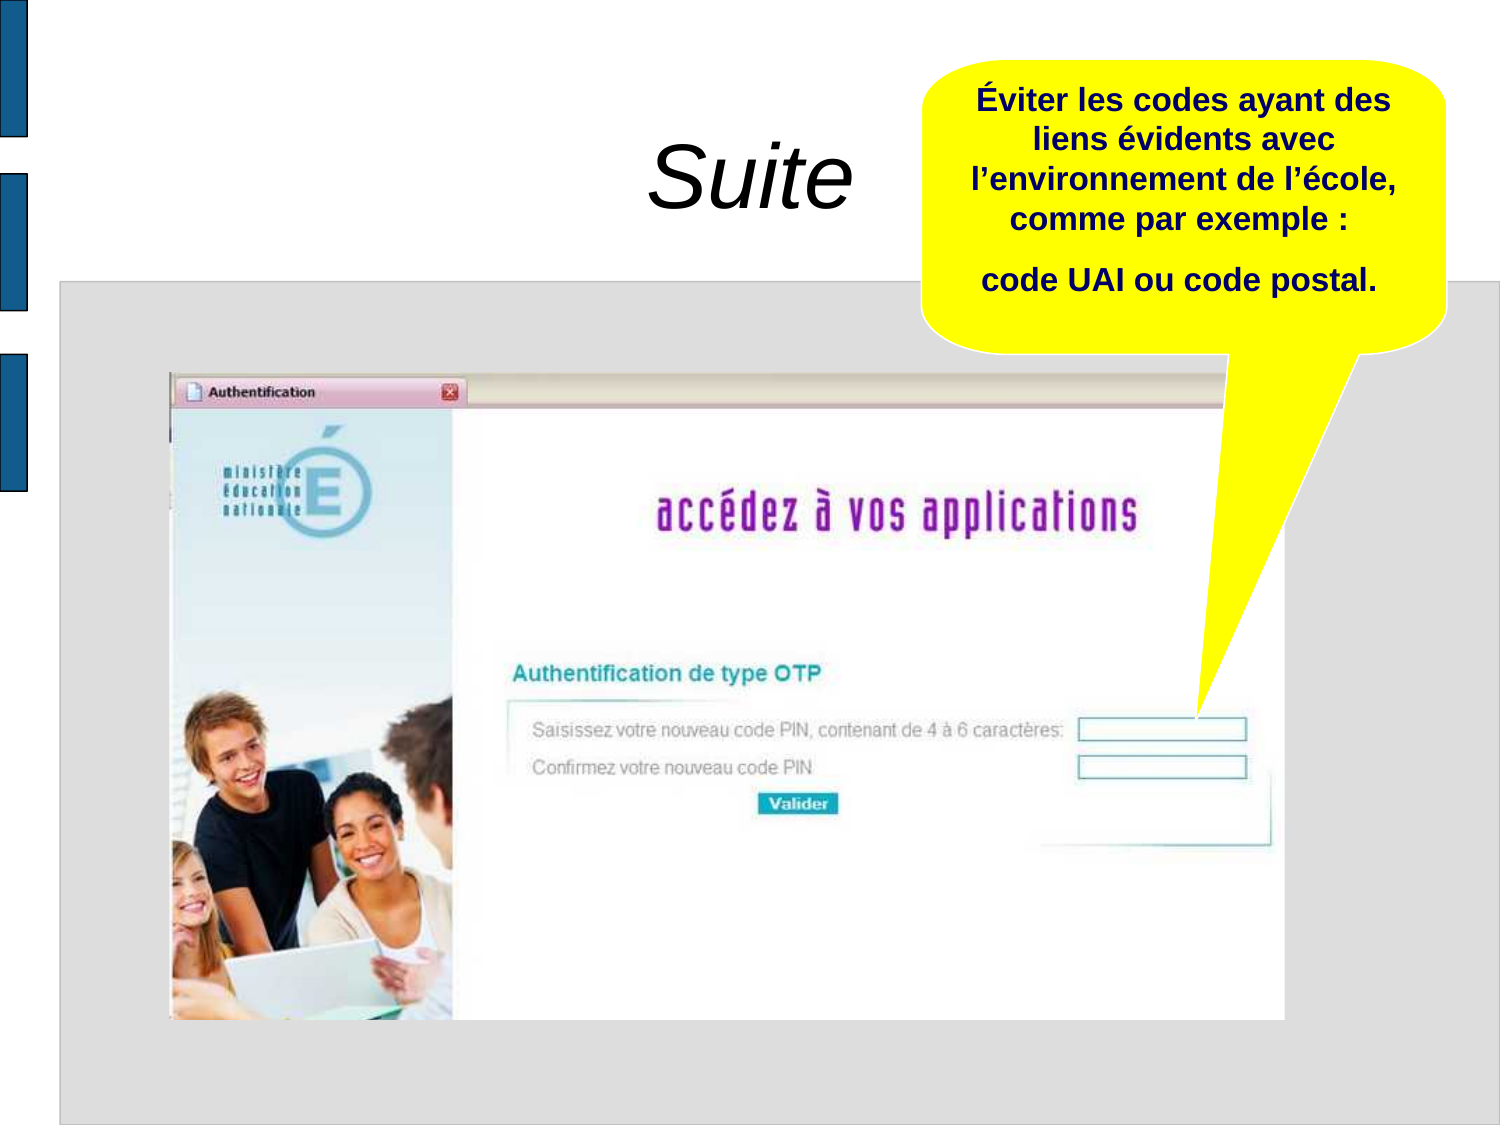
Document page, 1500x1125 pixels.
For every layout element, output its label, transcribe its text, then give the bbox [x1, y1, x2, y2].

title Suite [110, 82, 933, 271]
chart [110, 312, 1392, 1022]
text_box Éviter les codes ayant des liens évidents avec l’environnement de l’école, comme par exemple : code UAI ou code postal. [921, 59, 1447, 723]
